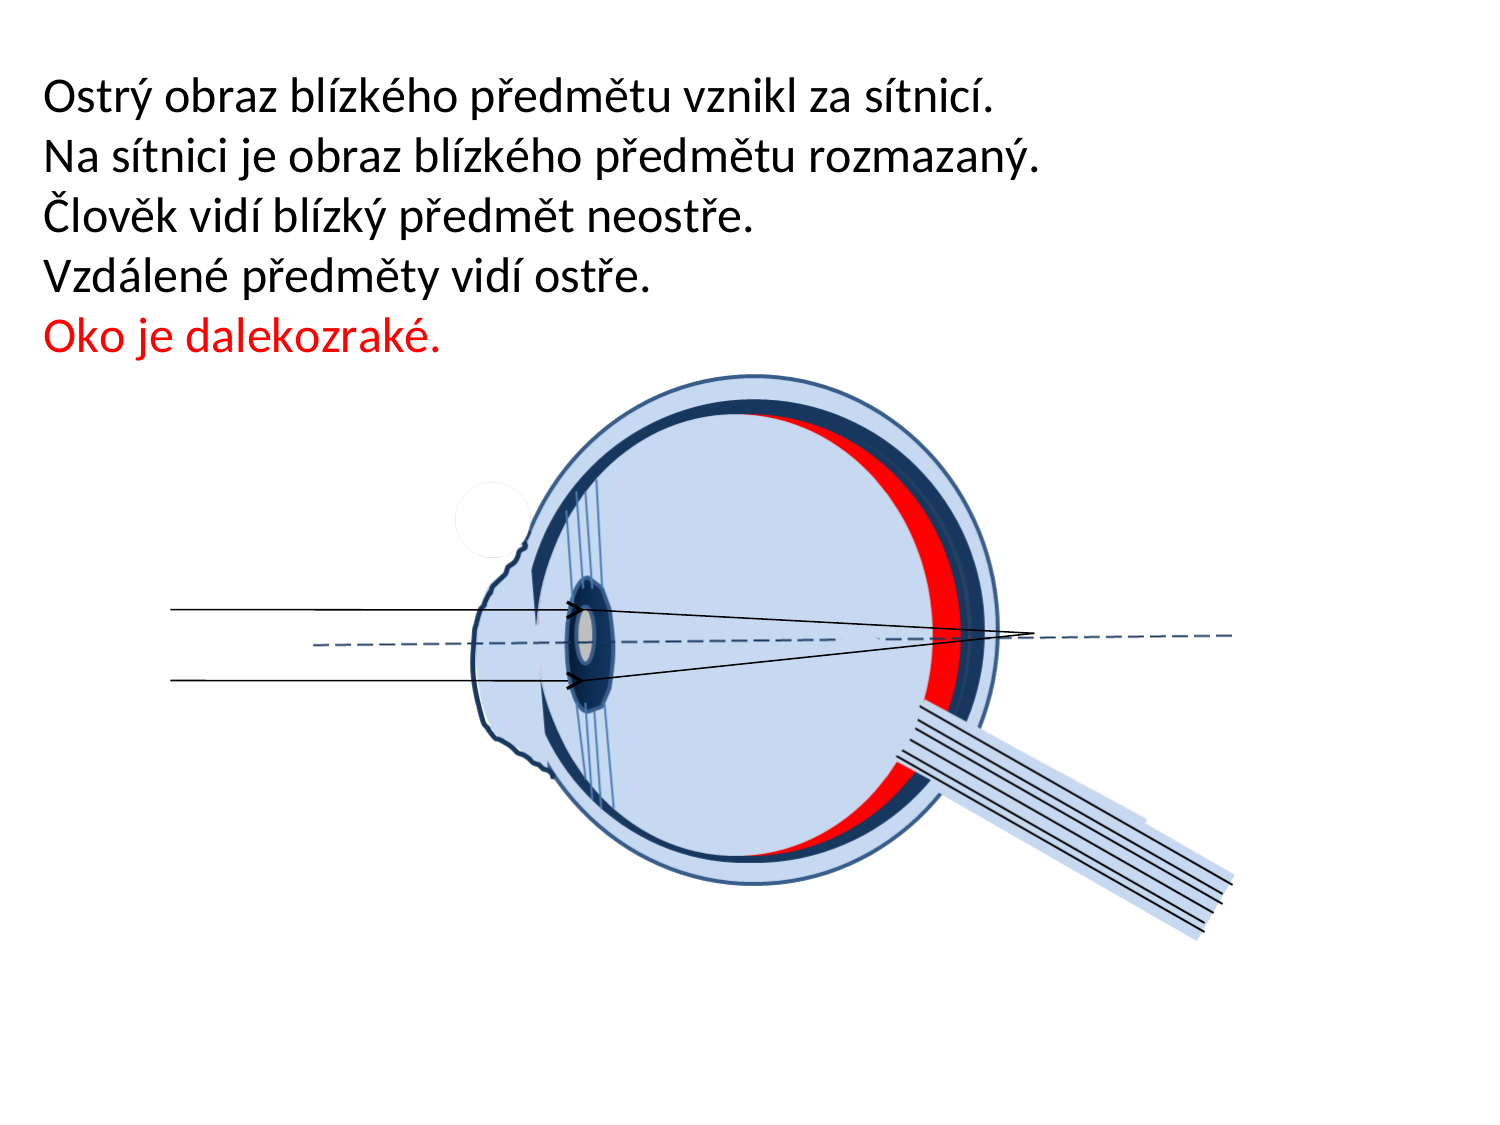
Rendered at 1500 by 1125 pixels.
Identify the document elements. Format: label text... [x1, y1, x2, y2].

picture [312, 373, 1236, 942]
text_box Ostrý obraz blízkého předmětu vznikl za sítnicí. Na sítnici je obraz blízkého předmětu rozmazaný. Člověk vidí blízký předmět neostře. Vzdálené předměty vidí ostře. Oko je dalekozraké. [29, 54, 1068, 371]
